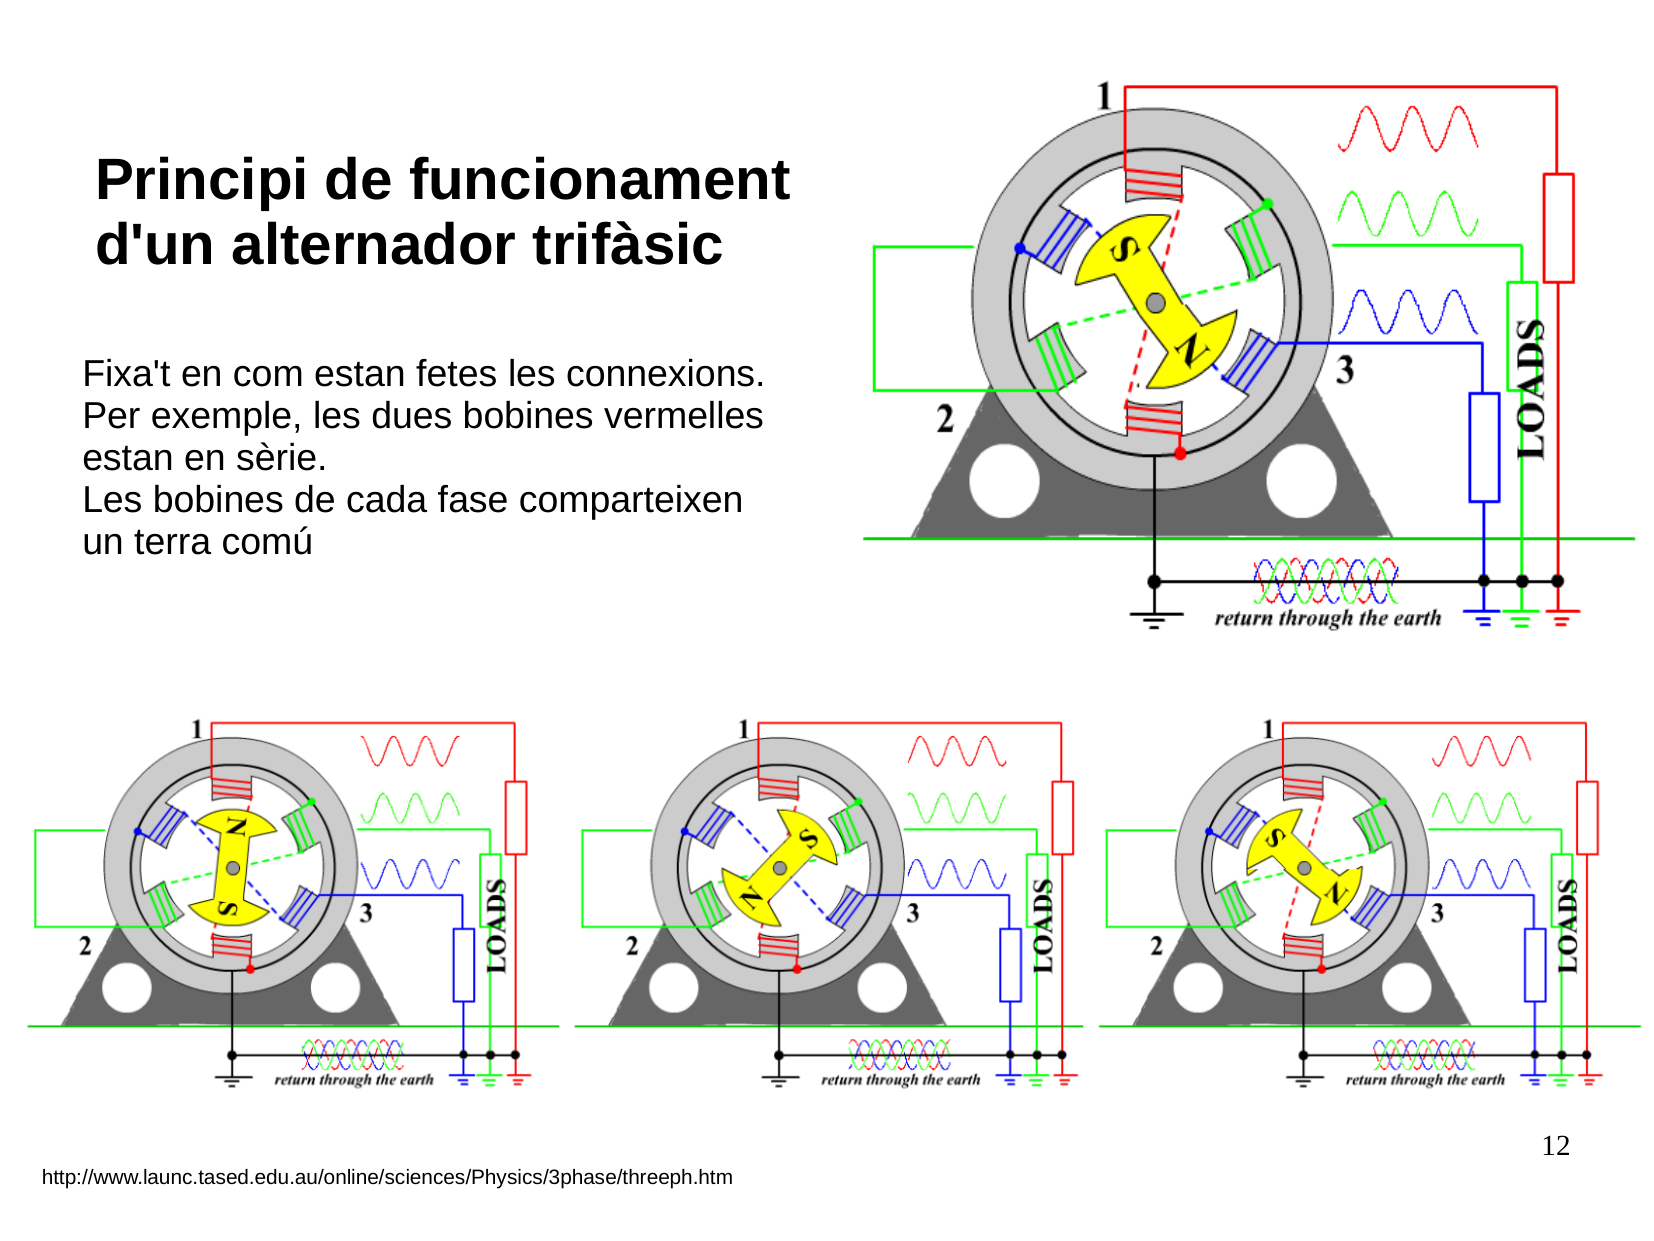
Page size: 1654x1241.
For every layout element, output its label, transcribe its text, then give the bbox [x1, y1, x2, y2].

picture [810, 7, 1654, 653]
text_box http://www.launc.tased.edu.au/online/sciences/Physics/3phase/threeph.htm [27, 1158, 1306, 1216]
text_box Fixa't en com estan fetes les connexions. Per exemple, les dues bobines vermelles estan en sèrie. Les bobines de cada fase comparteixen un terra comú [67, 345, 796, 570]
picture [15, 656, 1654, 1103]
text_box Principi de funcionament d'un alternador trifàsic [80, 139, 808, 285]
